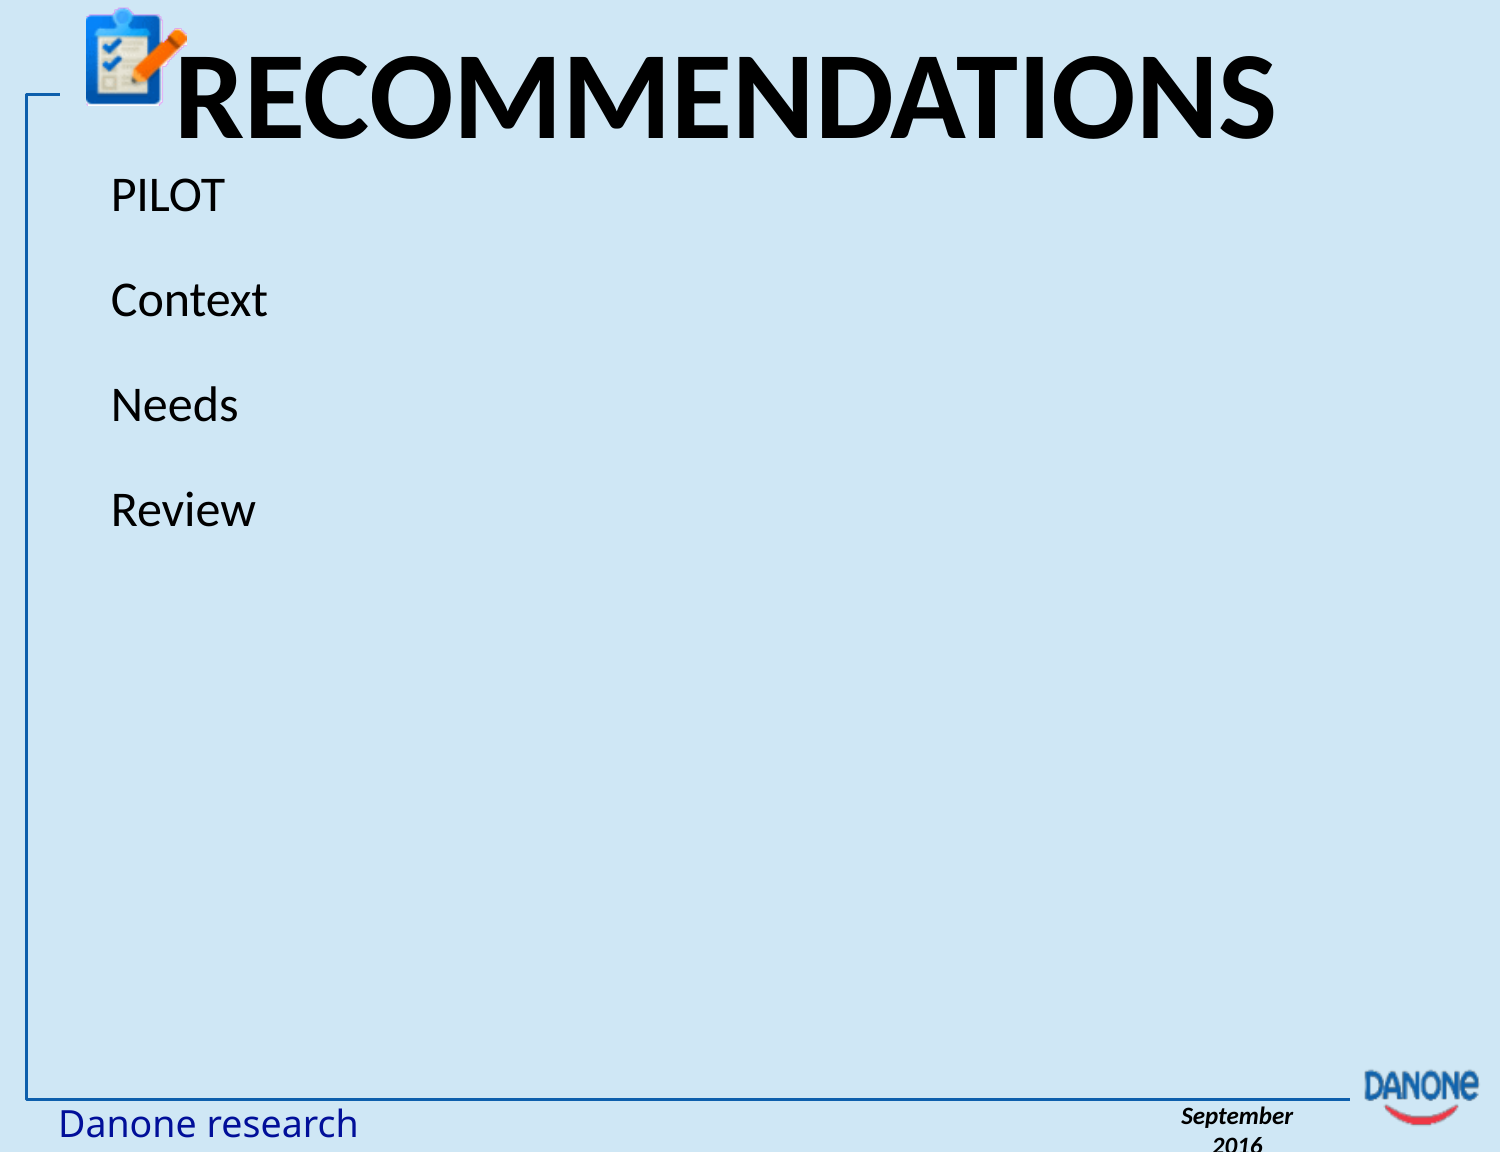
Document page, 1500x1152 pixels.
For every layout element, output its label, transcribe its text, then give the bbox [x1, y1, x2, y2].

text_box RECOMMENDATIONS [159, 5, 1293, 171]
text_box September 2016 [1147, 1092, 1327, 1152]
text_box Danone research [43, 1092, 392, 1152]
text_box RECOMMENDATIONS [197, 69, 221, 95]
text_box PILOT Context Needs Review [96, 153, 284, 799]
picture [86, 5, 187, 106]
picture [1362, 1067, 1482, 1130]
